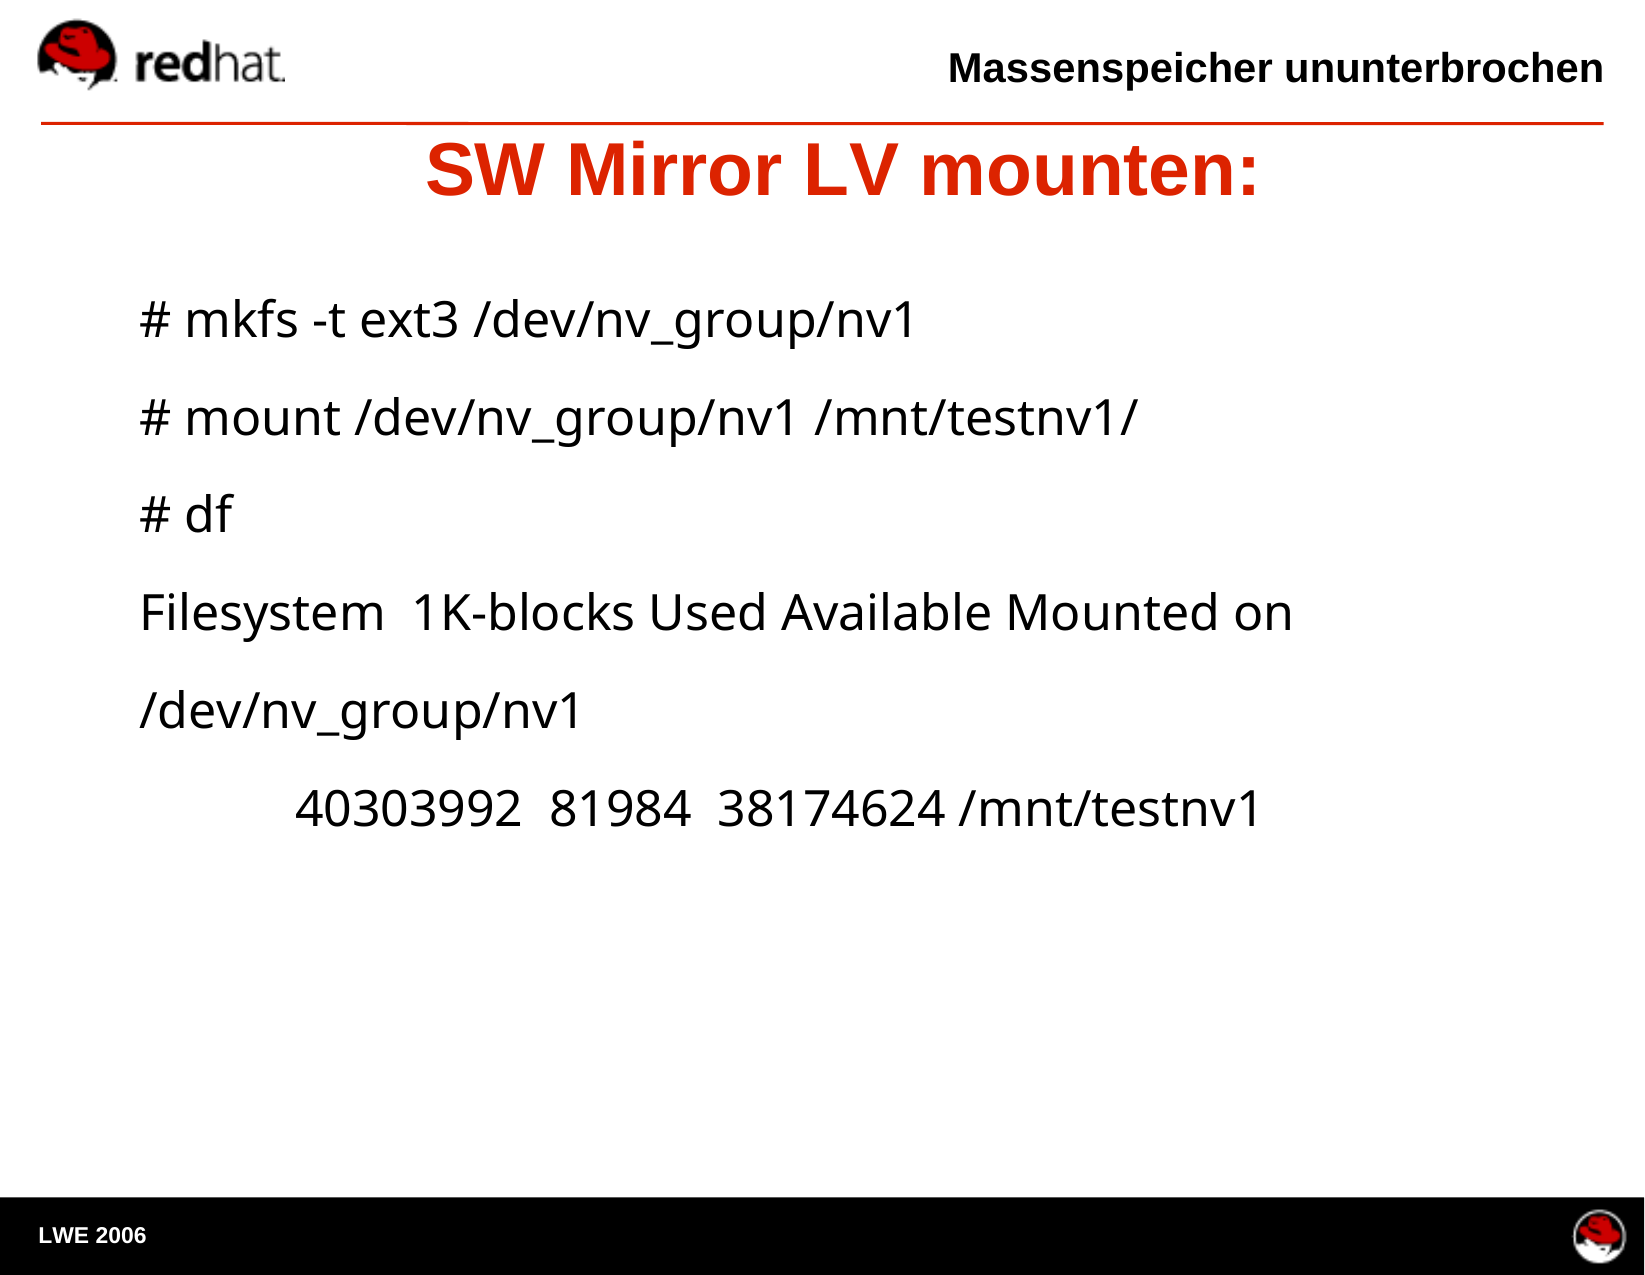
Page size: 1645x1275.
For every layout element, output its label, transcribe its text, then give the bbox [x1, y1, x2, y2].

picture [1568, 1206, 1631, 1270]
text_box Massenspeicher ununterbrochen [959, 44, 1605, 97]
text_box SW Mirror LV mounten: [425, 127, 926, 221]
text_box [0, 1197, 1645, 1275]
text_box LWE 2006 [38, 1222, 381, 1252]
picture [36, 17, 285, 102]
list # mkfs -t ext3 /dev/nv_group/nv1 # mount /dev/nv_group/nv1 /mnt/testnv1/ # df Filesystem 1K-blocks Used Available Mounted on /dev/nv_group/nv1 40303992 81984 38174624 /mnt/testnv1 [121, 283, 1645, 1065]
